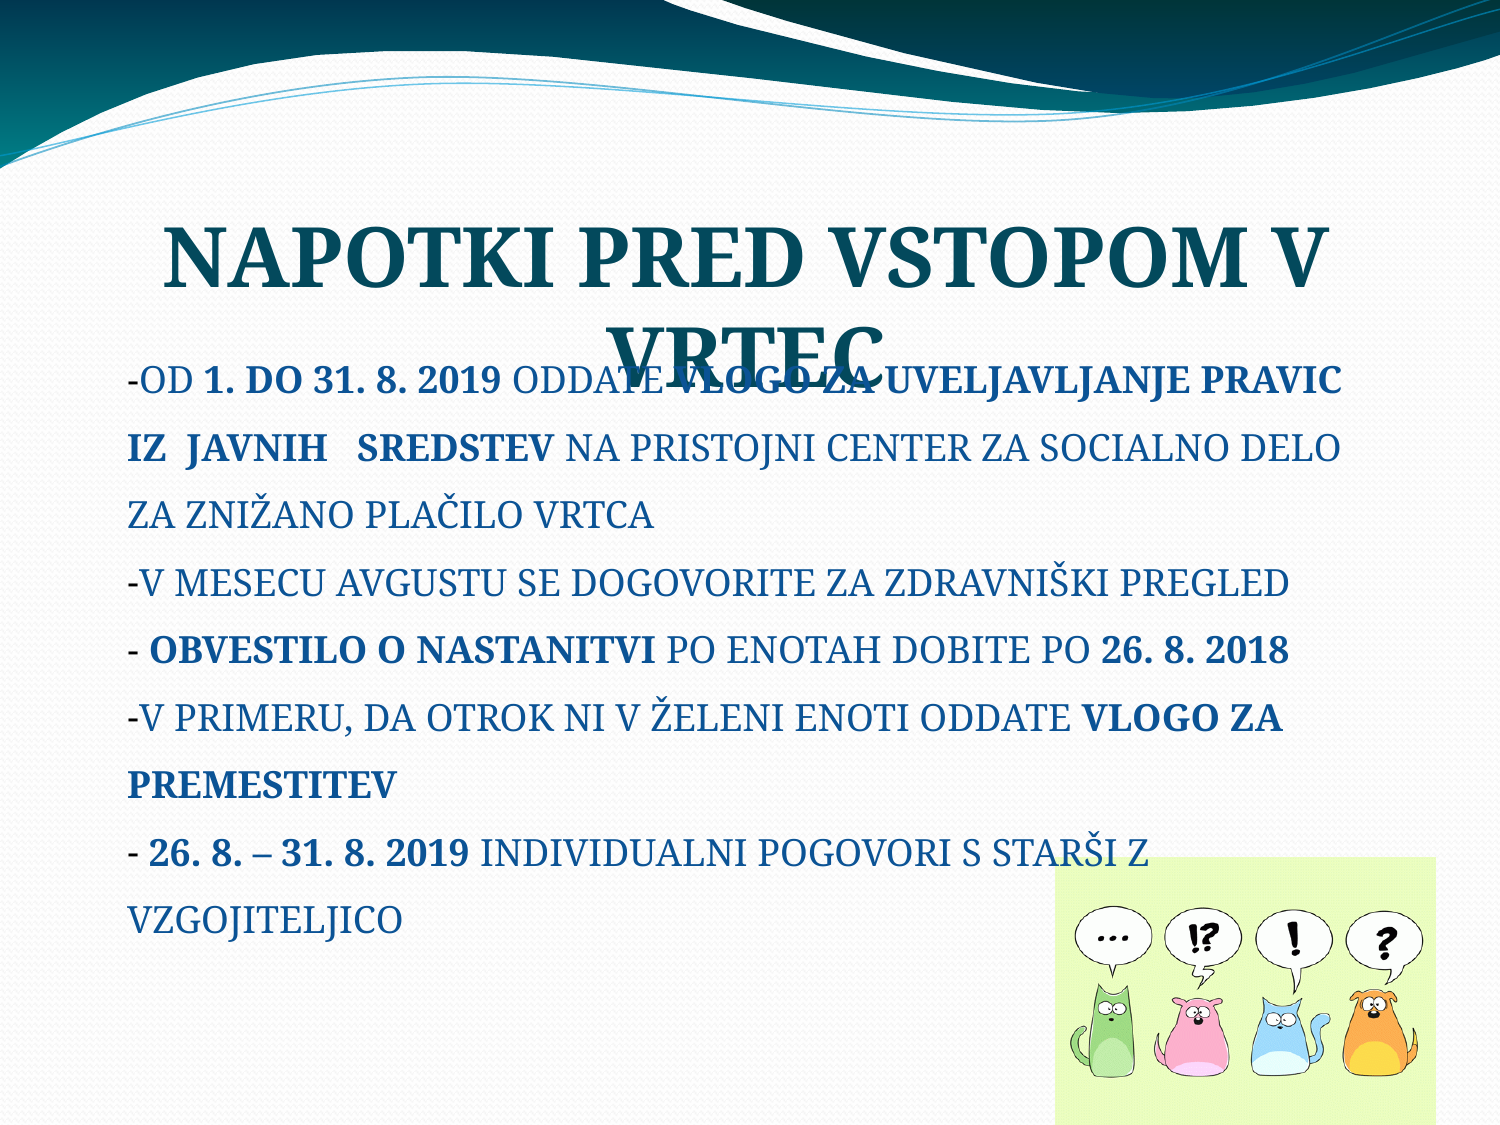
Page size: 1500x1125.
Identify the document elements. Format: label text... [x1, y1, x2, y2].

picture [1055, 857, 1436, 1125]
title NAPOTKI PRED VSTOPOM V VRTEC [64, 196, 1428, 303]
text_box OD 1. DO 31. 8. 2019 ODDATE VLOGO ZA UVELJAVLJANJE PRAVIC IZ JAVNIH SREDSTEV NA PRISTOJNI CENTER ZA SOCIALNO DELO ZA ZNIŽANO PLAČILO VRTCA V MESECU AVGUSTU SE DOGOVORITE ZA ZDRAVNIŠKI PREGLED OBVESTILO O NASTANITVI PO ENOTAH DOBITE PO 26. 8. 2018 V PRIMERU, DA OTROK NI V ŽELENI ENOTI ODDATE VLOGO ZA PREMESTITEV 26. 8. – 31. 8. 2019 INDIVIDUALNI POGOVORI S STARŠI Z VZGOJITELJICO [112, 326, 1364, 1016]
